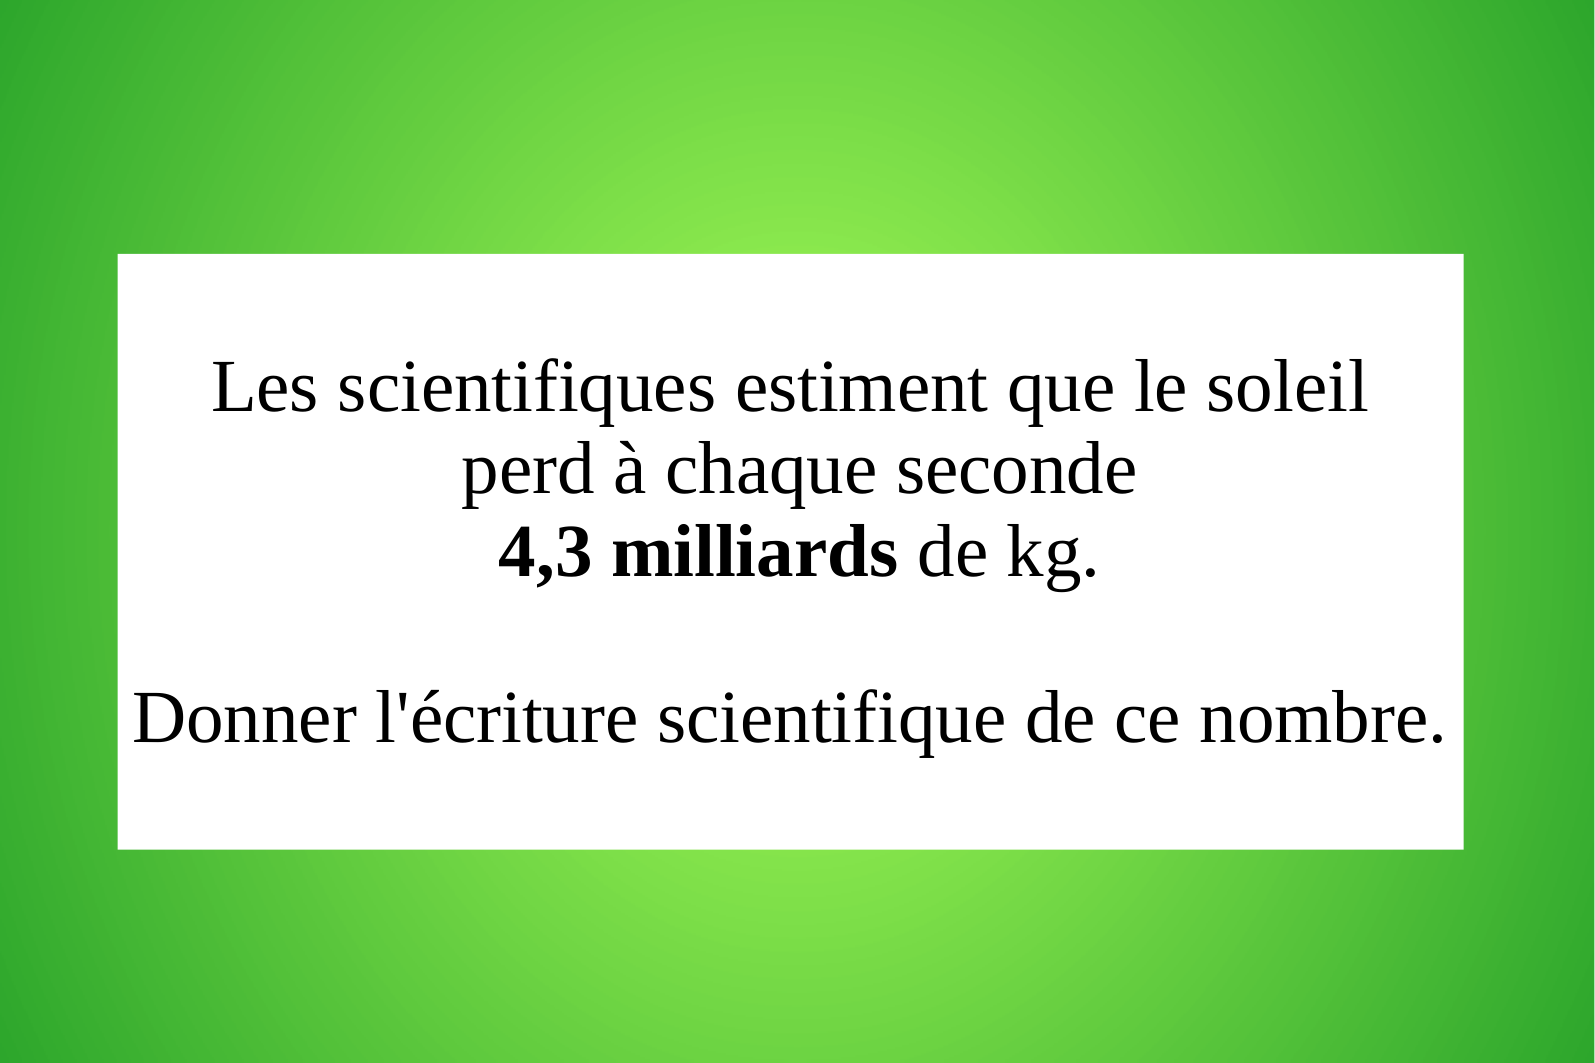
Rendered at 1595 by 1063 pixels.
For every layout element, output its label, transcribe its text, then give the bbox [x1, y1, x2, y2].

picture [0, 0, 1595, 1063]
text_box Les scientifiques estiment que le soleil perd à chaque seconde 4,3 milliards de kg. Donner l'écriture scientifique de ce nombre. [117, 253, 1464, 850]
